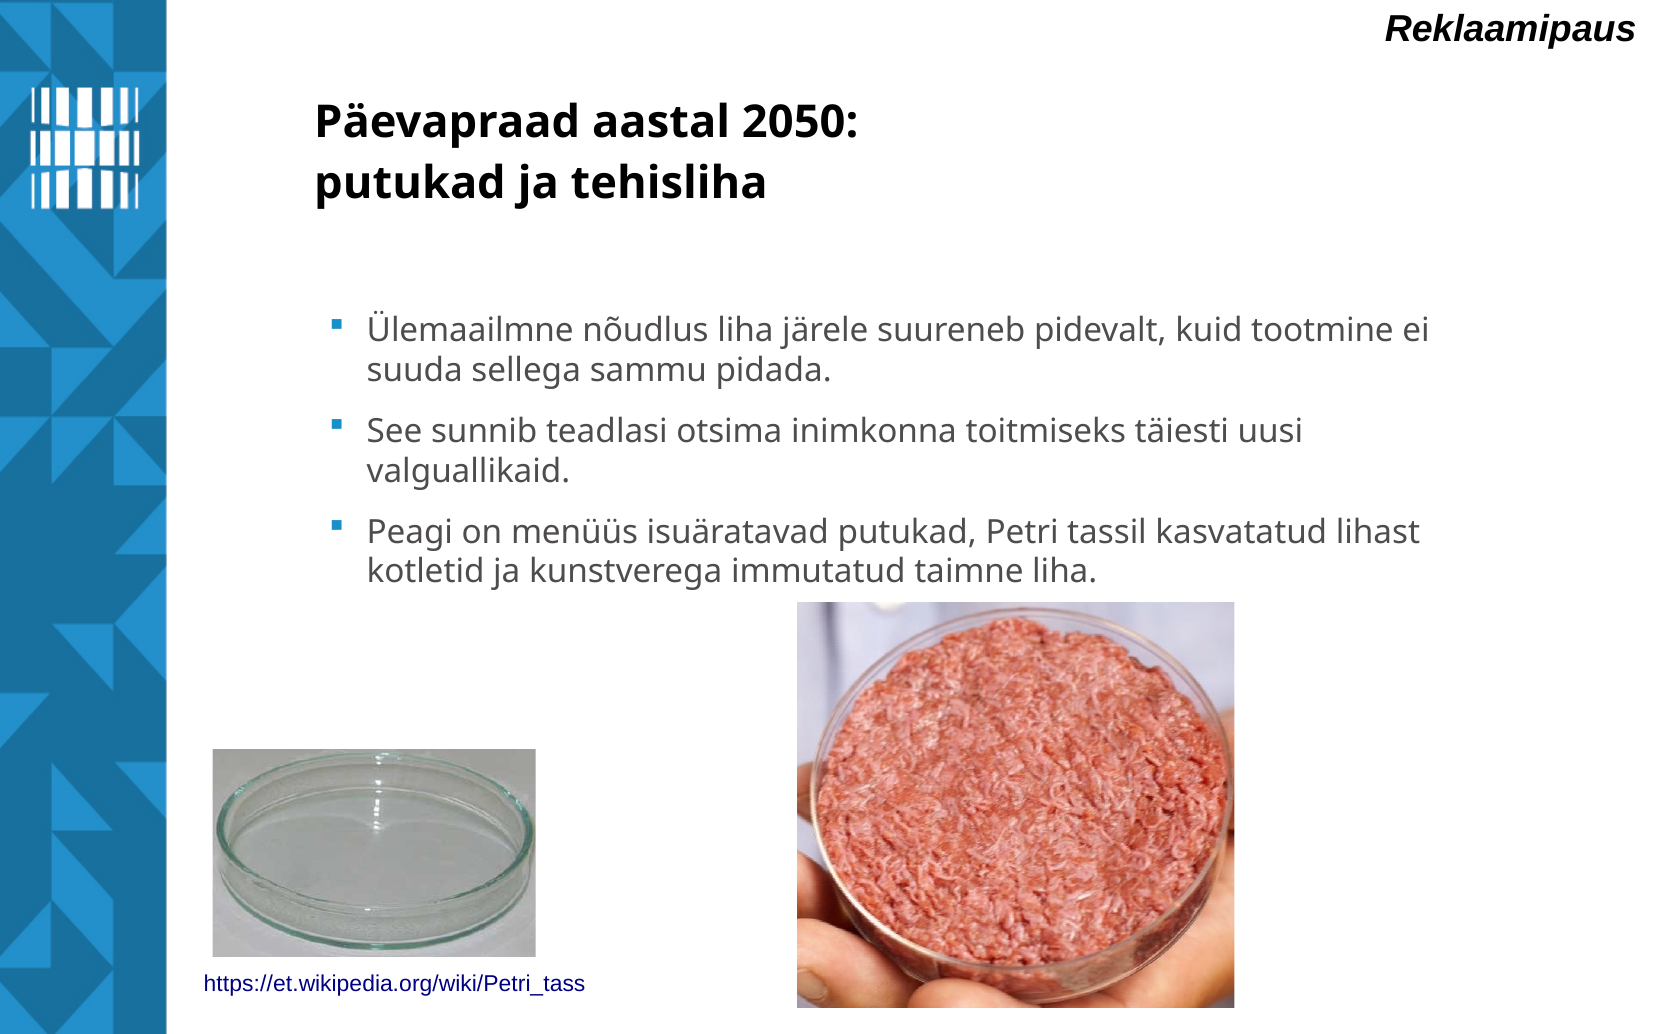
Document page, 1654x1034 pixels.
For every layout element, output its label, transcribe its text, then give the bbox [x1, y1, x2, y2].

picture [42, 108, 132, 208]
list Päevapraad aastal 2050: putukad ja tehisliha [314, 88, 1511, 214]
picture [797, 602, 1235, 1008]
text_box https://et.wikipedia.org/wiki/Petri_tass [188, 963, 615, 1004]
list Ülemaailmne nõudlus liha järele suureneb pidevalt, kuid tootmine ei suuda sellega sammu pidada. See sunnib teadlasi otsima inimkonna toitmiseks täiesti uusi valguallikaid. Peagi on menüüs isuäratavad putukad, Petri tassil kasvatatud lihast kotletid ja kunstverega immutatud taimne liha. [314, 300, 1511, 615]
picture [212, 749, 536, 957]
